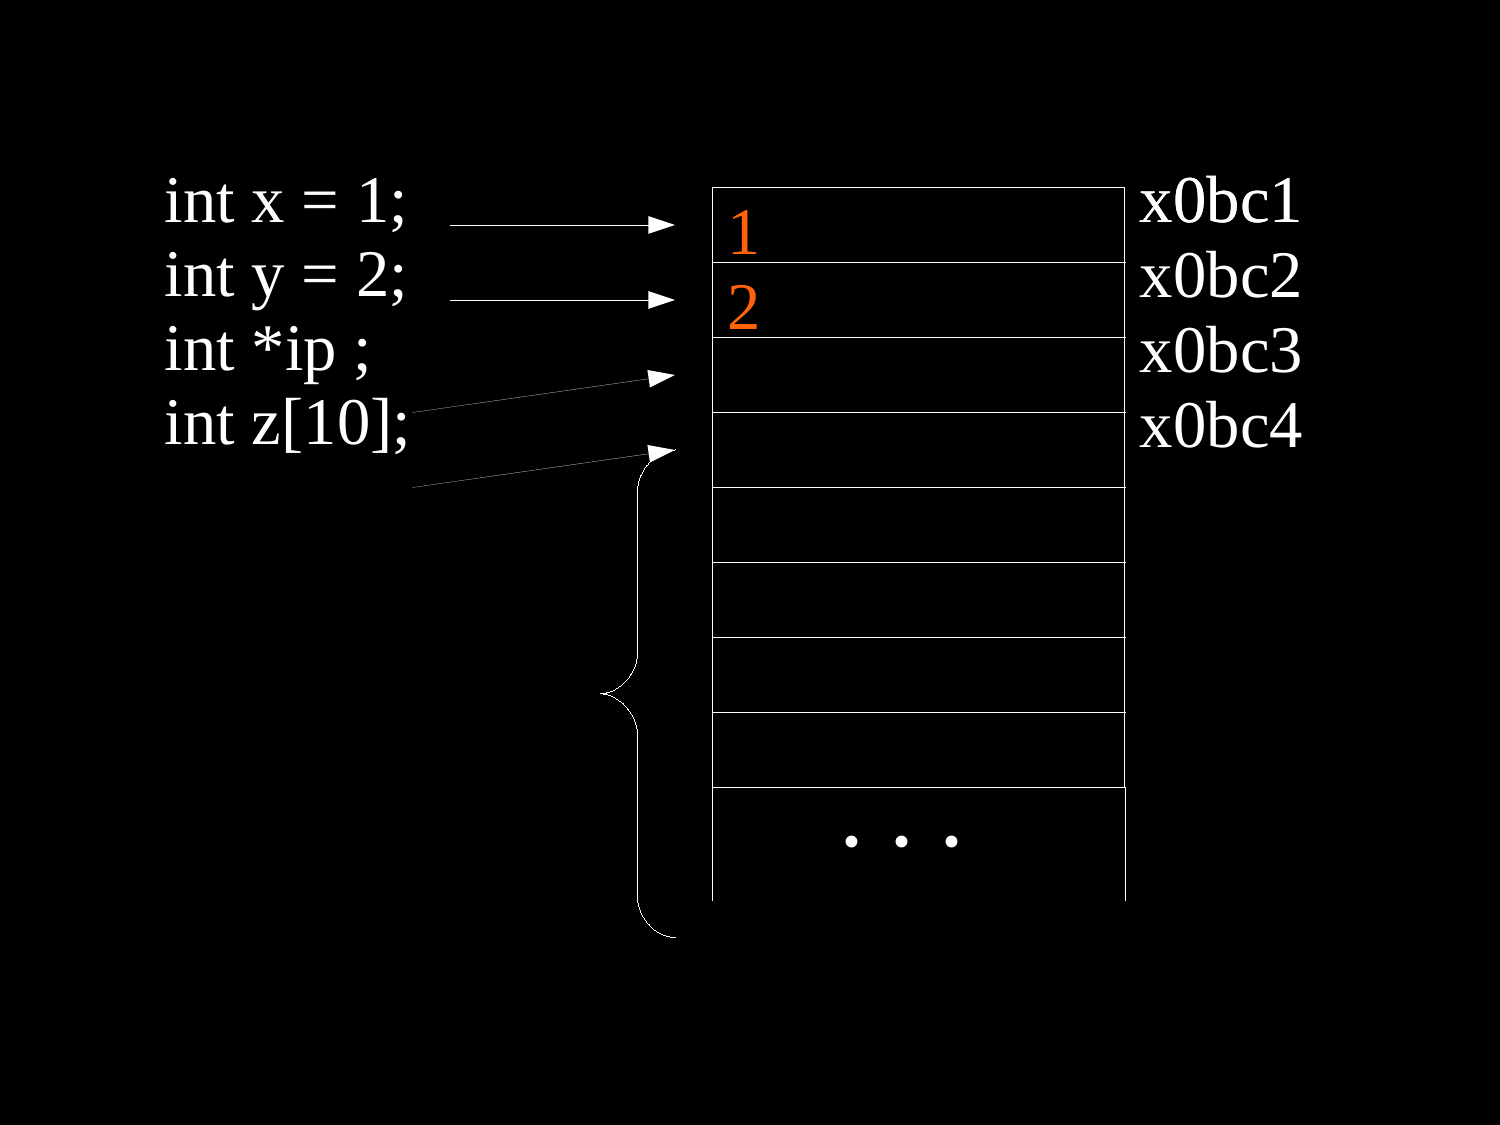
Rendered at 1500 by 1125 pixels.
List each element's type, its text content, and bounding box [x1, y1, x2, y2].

text_box int x = 1; int y = 2; int *ip ; int z[10]; [150, 155, 638, 541]
text_box . . . [825, 750, 1013, 876]
text_box x0bc2 [1125, 245, 1388, 305]
text_box 2 [712, 262, 1125, 352]
text_box x0bc4 [1125, 380, 1388, 470]
text_box x0bc3 [1125, 305, 1388, 380]
text_box x0bc1 [1125, 155, 1388, 245]
text_box 1 [712, 187, 1125, 262]
